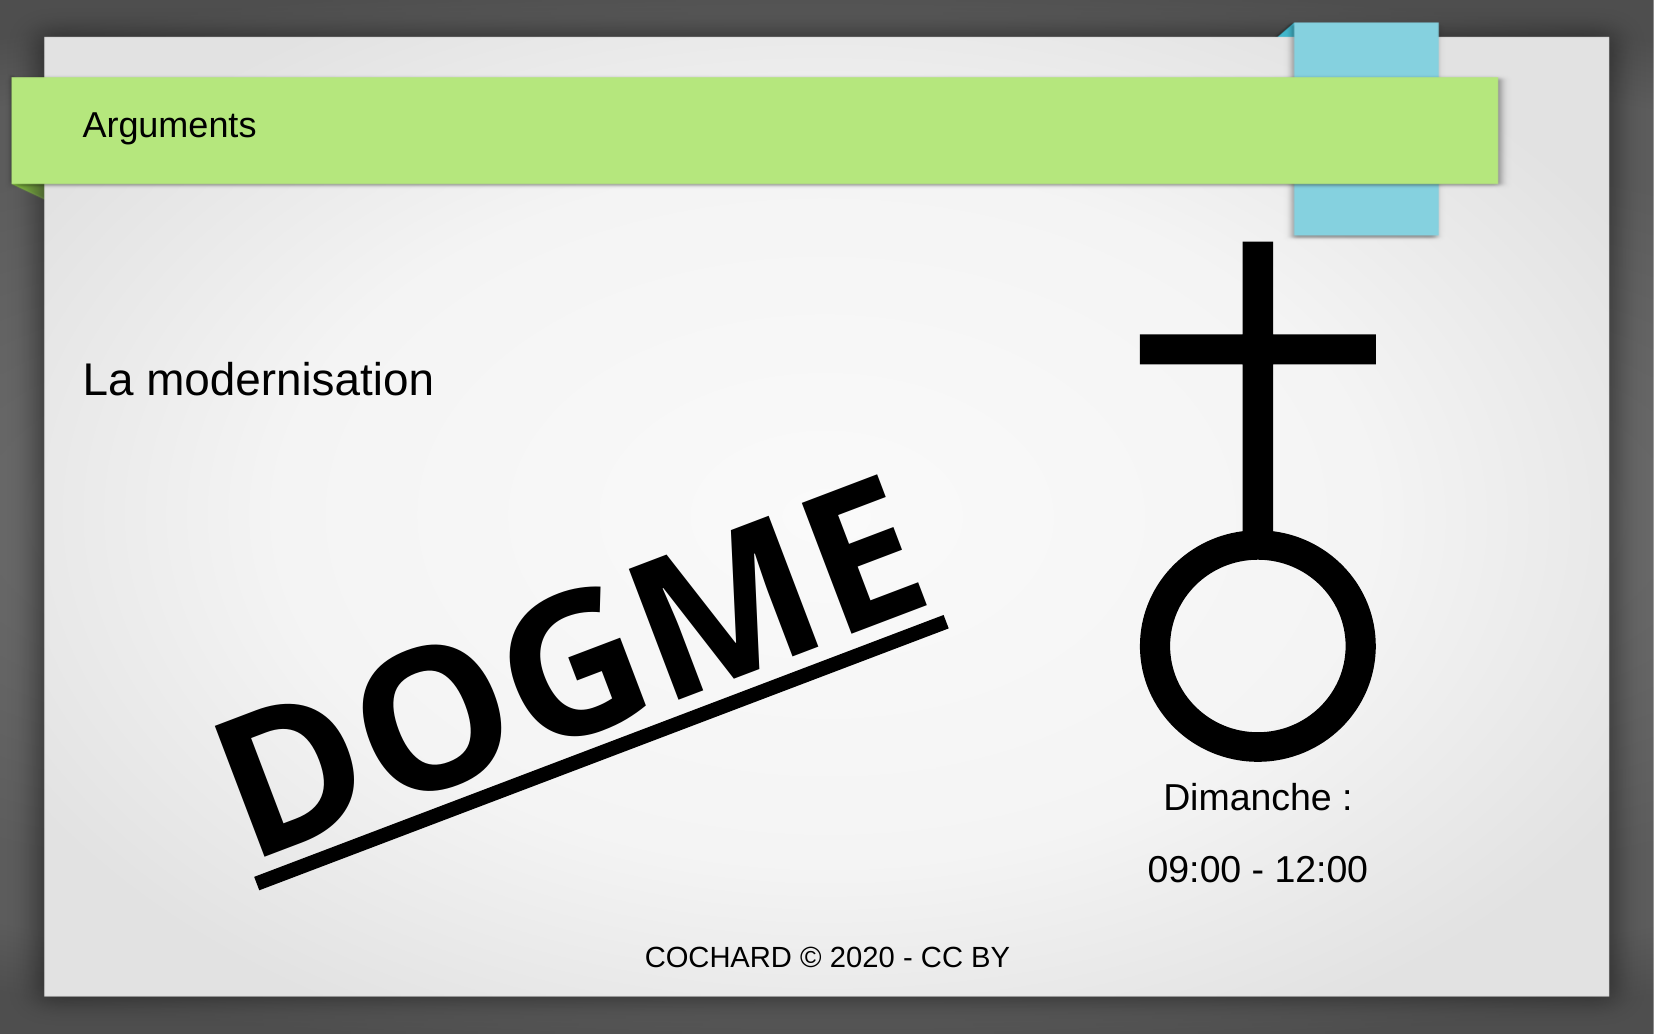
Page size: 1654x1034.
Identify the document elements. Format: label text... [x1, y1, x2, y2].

text_box DOGME [93, 345, 1040, 976]
list La modernisation [82, 249, 1571, 849]
text_box Dimanche : 09:00 - 12:00 [1092, 769, 1424, 934]
picture [0, 0, 1654, 1034]
title Arguments [82, 39, 1235, 210]
